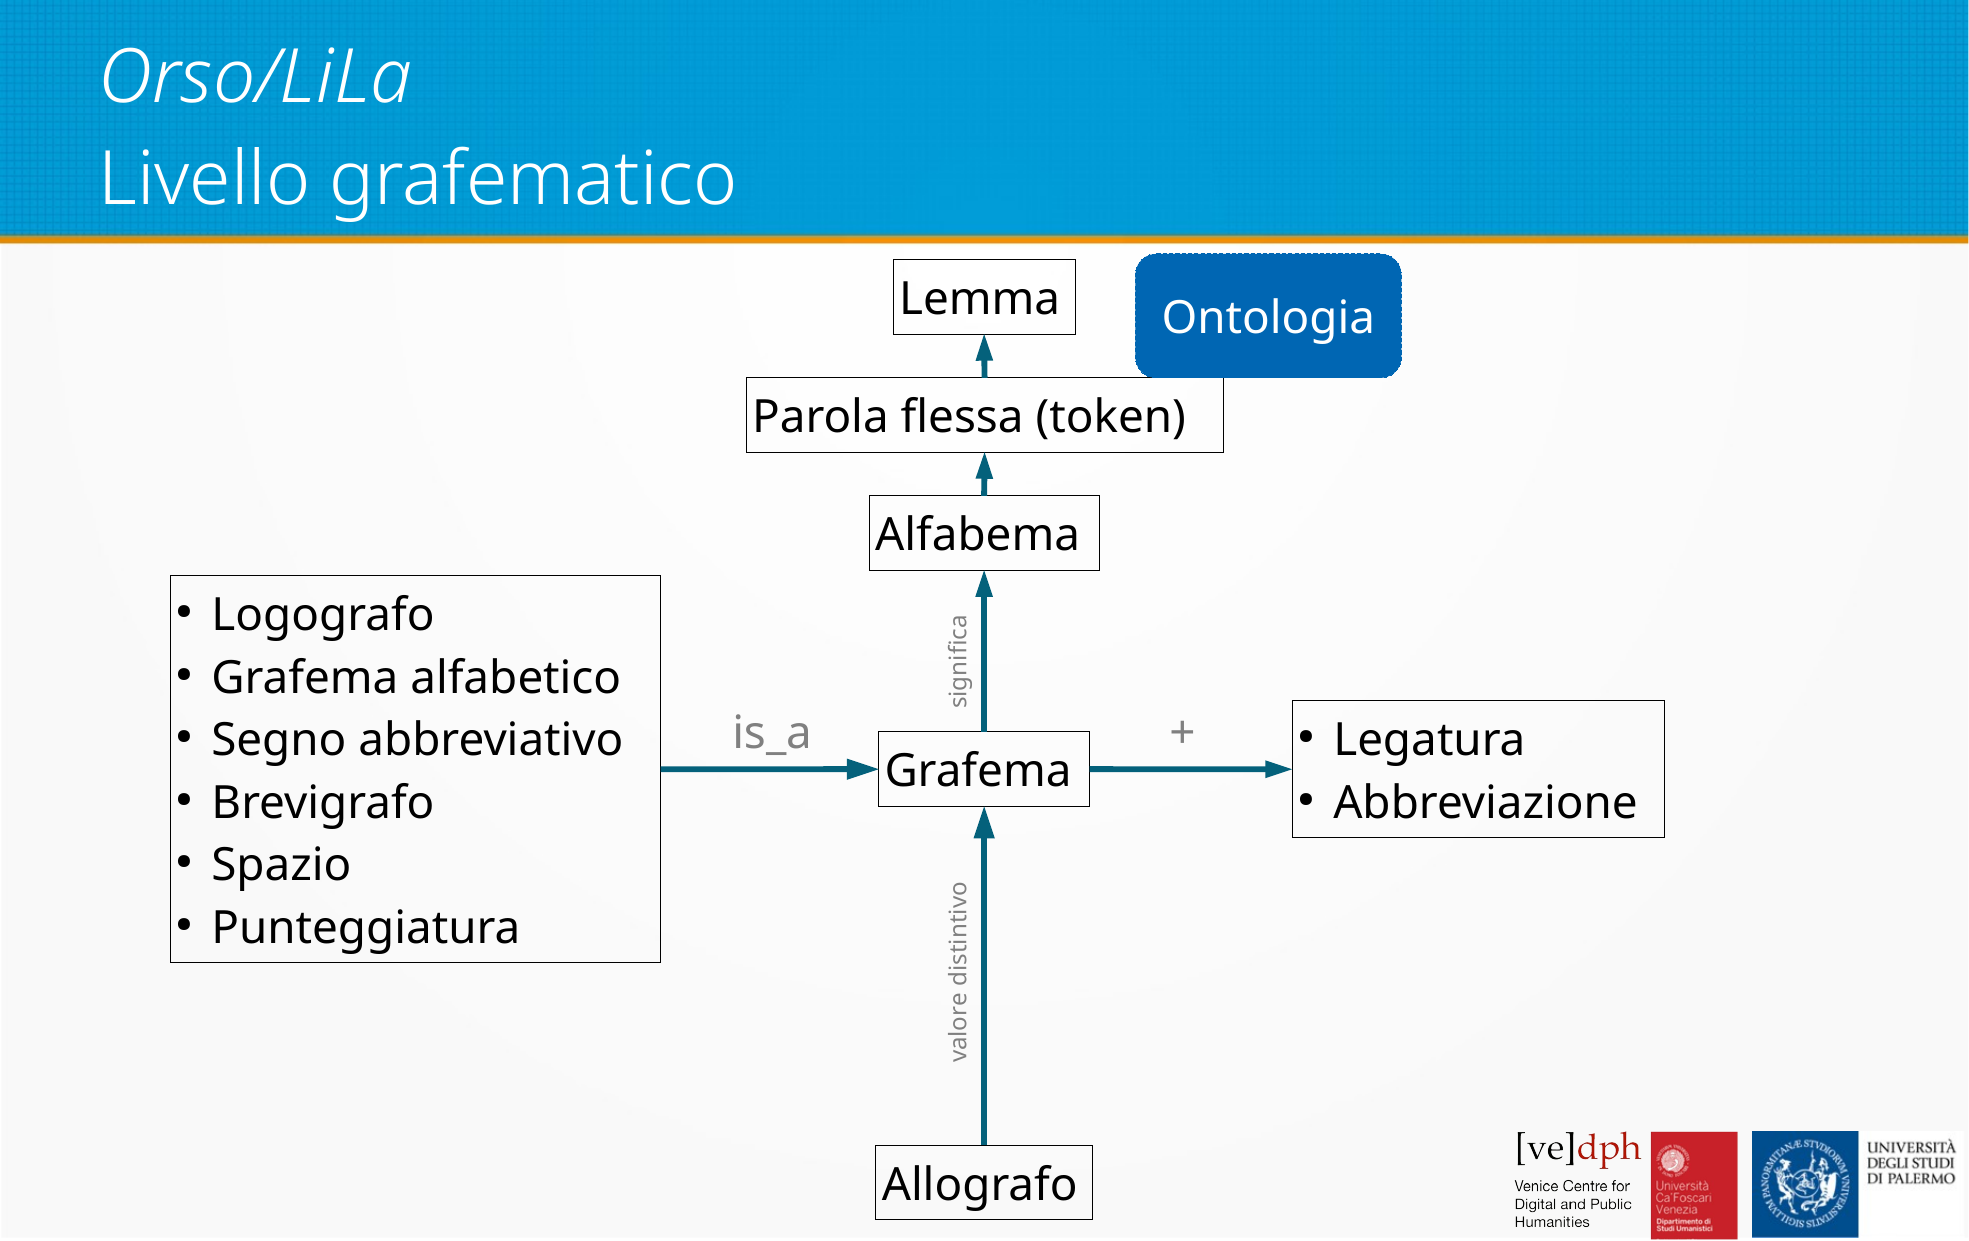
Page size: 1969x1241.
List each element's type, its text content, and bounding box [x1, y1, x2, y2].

text_box Allografo [875, 1150, 1093, 1216]
text_box significa [909, 590, 1019, 715]
text_box Logografo Grafema alfabetico Segno abbreviativo Brevigrafo Spazio Punteggiatura [170, 603, 661, 936]
text_box Alfabema [869, 500, 1100, 566]
text_box valore distintivo [909, 844, 1019, 1069]
text_box Legatura Abbreviazione [1292, 710, 1665, 829]
text_box is_a [726, 698, 826, 764]
title Orso/LiLa Livello grafematico [98, 19, 1870, 227]
text_box Lemma [893, 264, 1076, 330]
text_box Ontologia [1135, 253, 1402, 378]
picture [0, 233, 1969, 1241]
text_box Parola flessa (token) [746, 382, 1224, 448]
text_box + [1163, 698, 1214, 764]
text_box Grafema [878, 736, 1090, 802]
